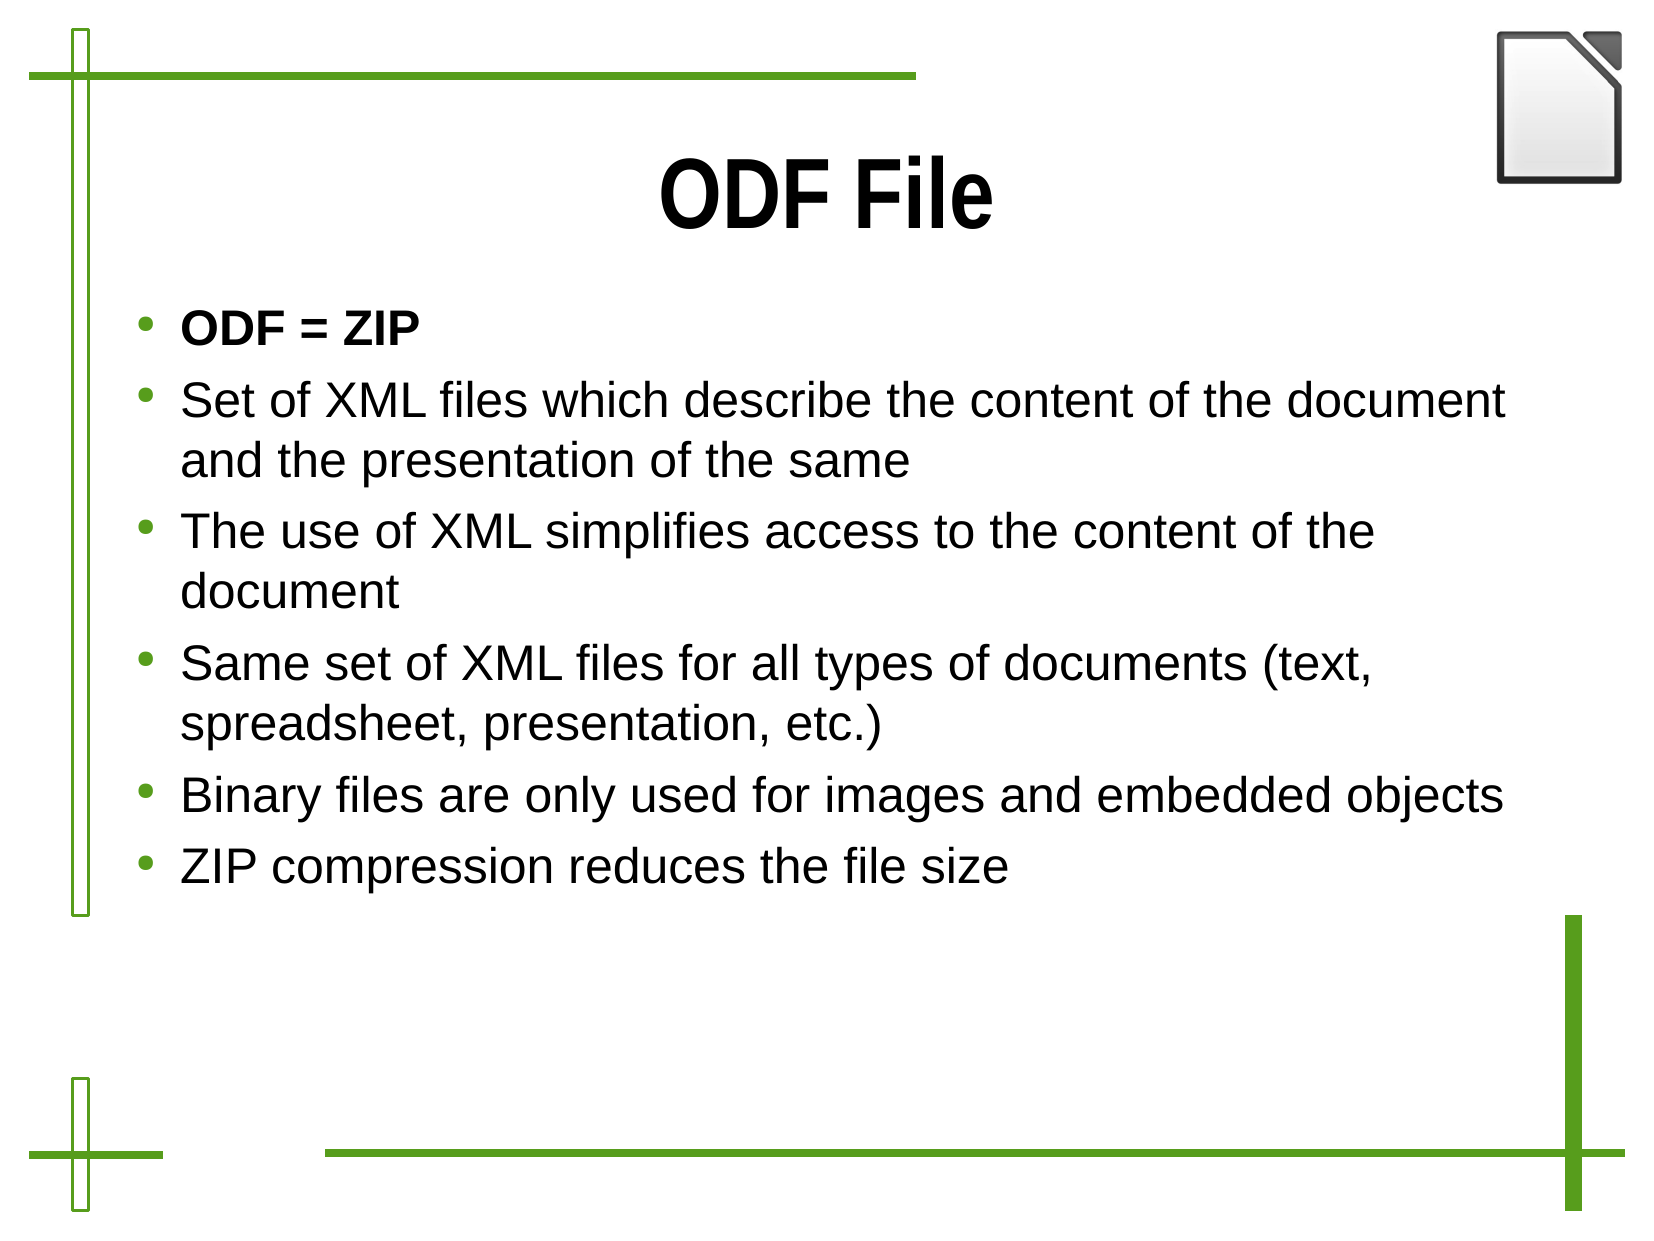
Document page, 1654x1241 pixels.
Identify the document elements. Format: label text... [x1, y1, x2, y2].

picture [1494, 29, 1624, 186]
title ODF File [118, 118, 1536, 260]
list ODF = ZIP Set of XML files which describe the content of the document and the presentation of the same The use of XML simplifies access to the content of the document Same set of XML files for all types of documents (text, spreadsheet, presentation, etc.) Binary files are only used for images and embedded objects ZIP compression reduces the file size [118, 295, 1536, 1123]
